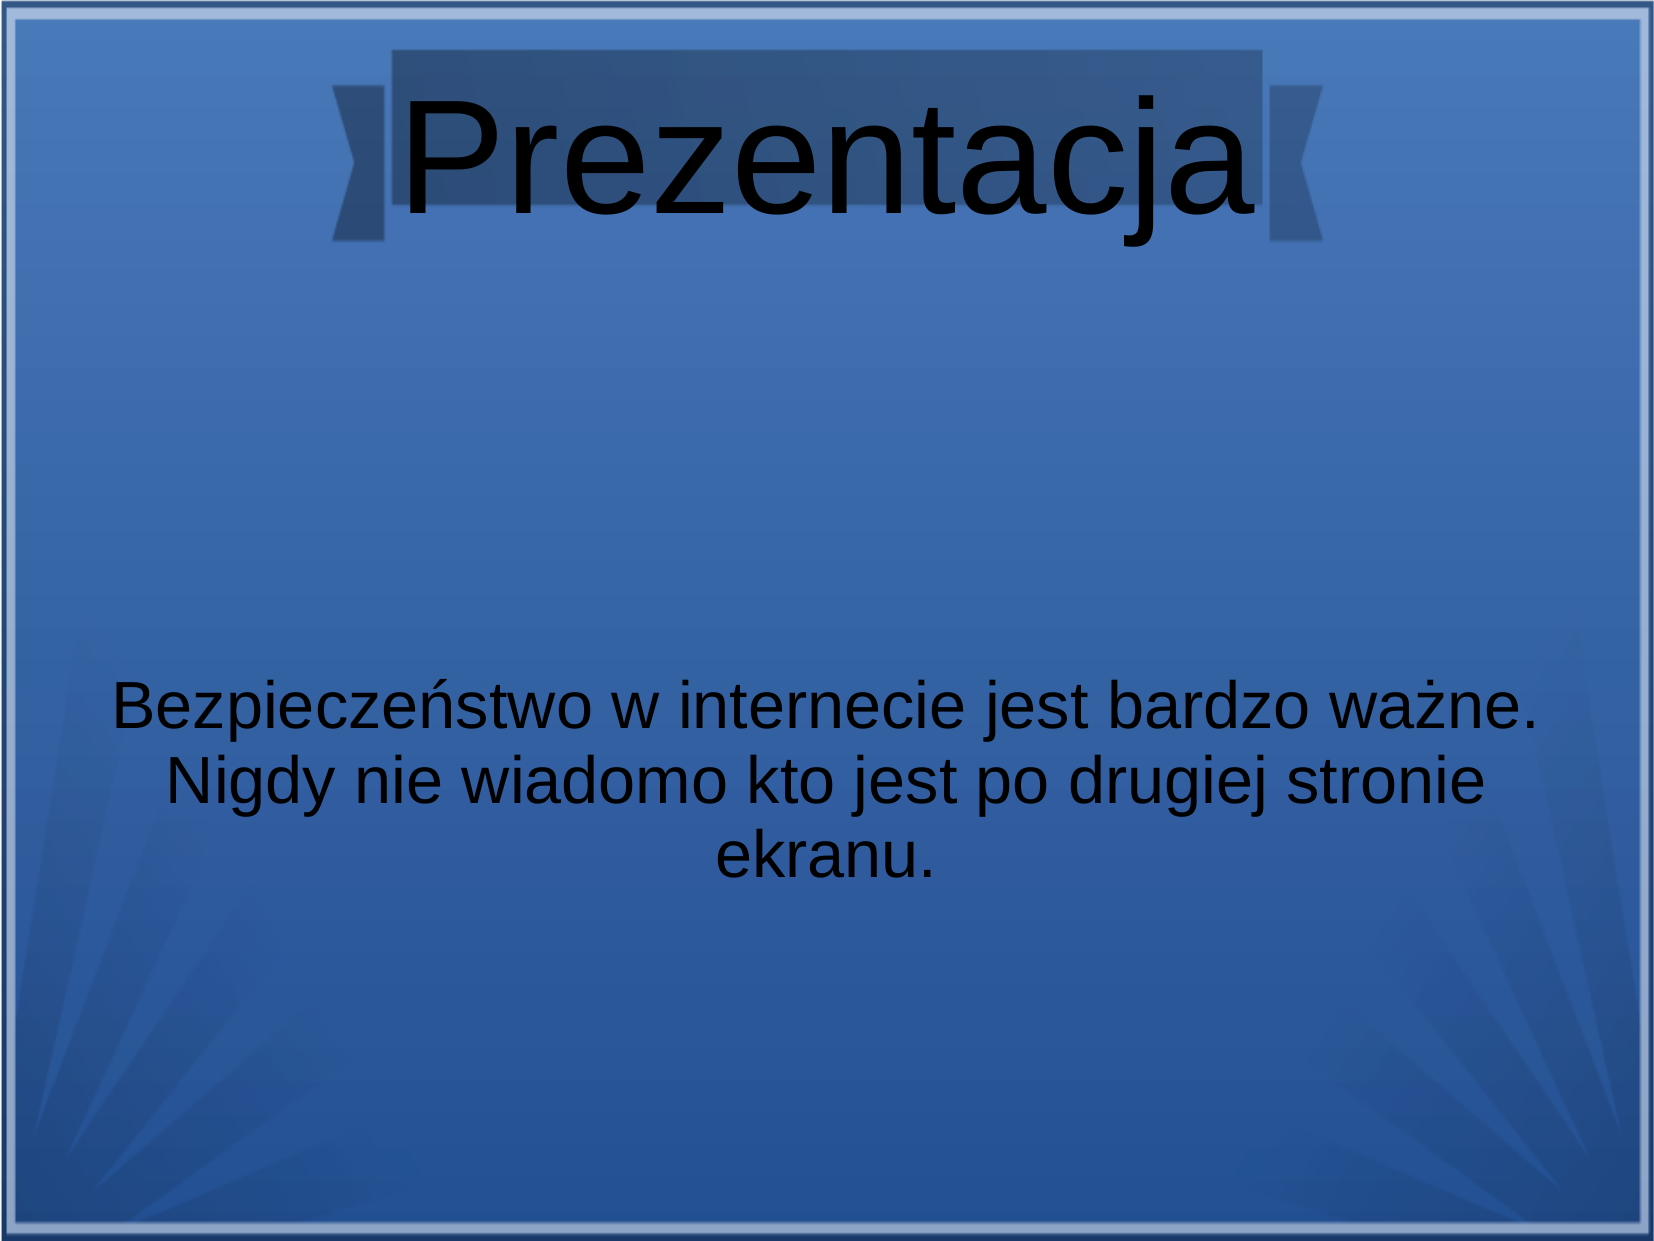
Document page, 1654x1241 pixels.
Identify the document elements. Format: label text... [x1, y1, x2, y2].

picture [0, 0, 1654, 1241]
title Prezentacja [82, 49, 1571, 257]
subtitle Bezpieczeństwo w internecie jest bardzo ważne. Nigdy nie wiadomo kto jest po drugiej stronie ekranu. [82, 299, 1571, 1241]
